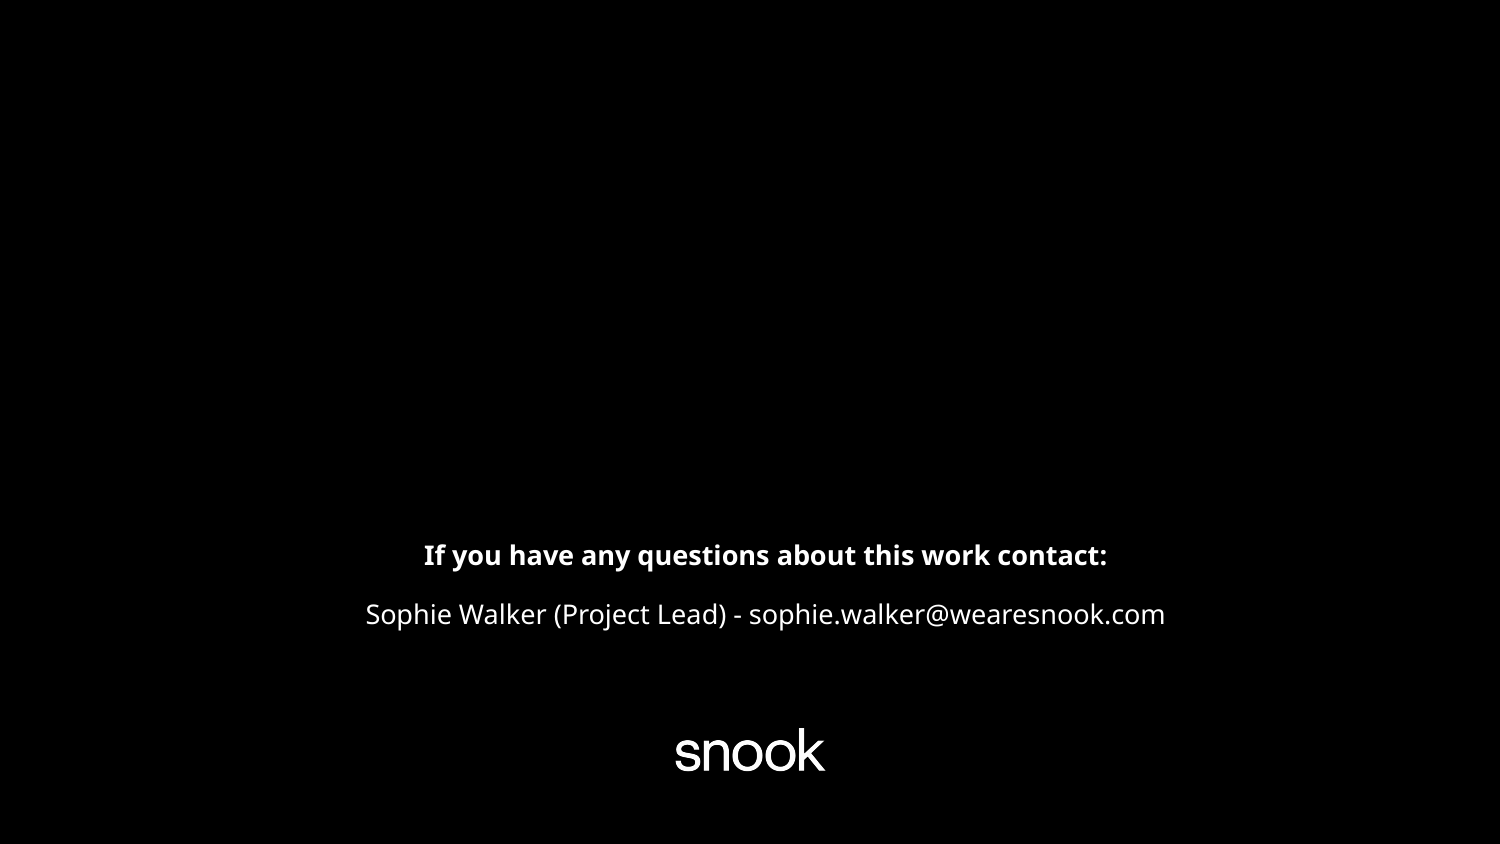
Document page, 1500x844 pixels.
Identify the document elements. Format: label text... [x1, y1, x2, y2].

text_box If you have any questions about this work contact: Sophie Walker (Project Lead) - sophie.walker@wearesnook.com [234, 470, 1297, 702]
picture [612, 702, 888, 834]
